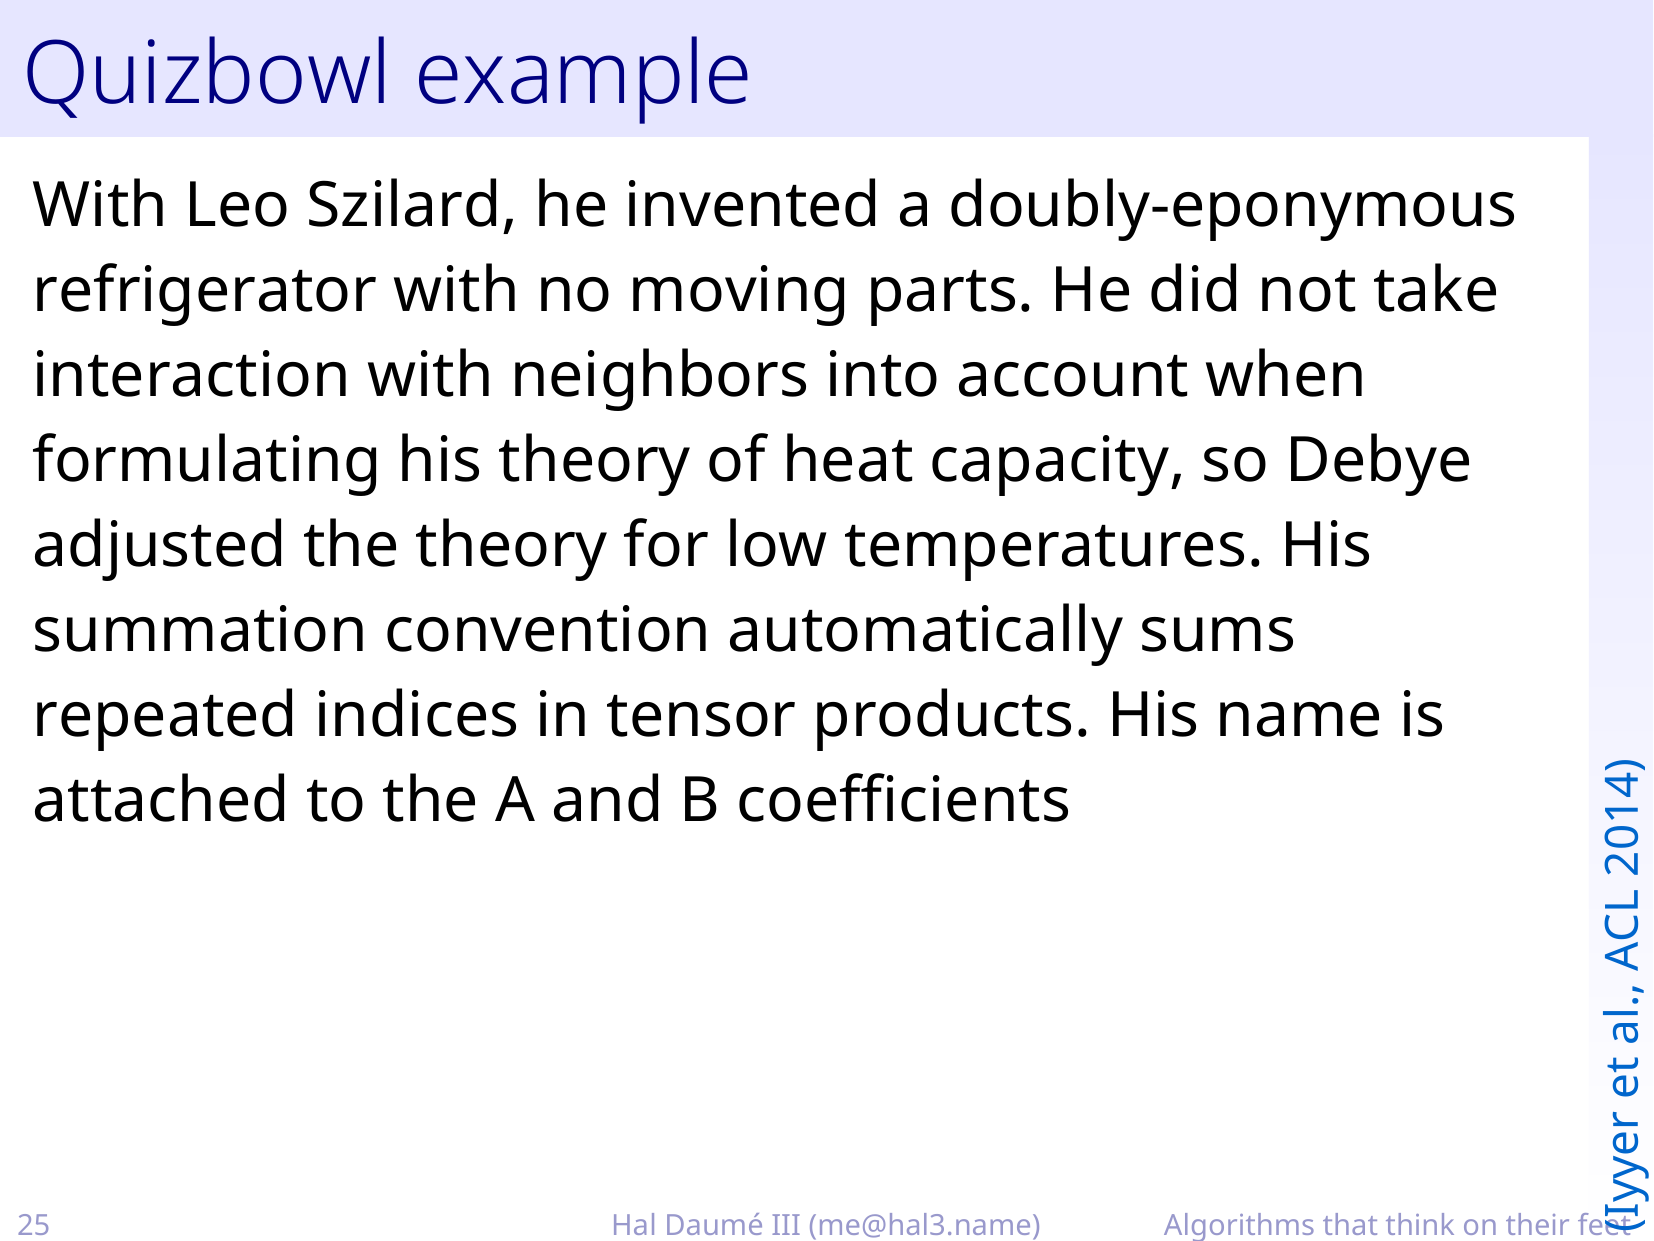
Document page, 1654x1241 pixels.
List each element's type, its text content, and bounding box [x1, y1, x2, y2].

title Quizbowl example [22, 8, 1639, 131]
text_box (Iyyer et al., ACL 2014) [1585, 688, 1648, 1236]
list With Leo Szilard, he invented a doubly-eponymous refrigerator with no moving parts. He did not take interaction with neighbors into account when formulating his theory of heat capacity, so Debye adjusted the theory for low temperatures. His summation convention automatically sums repeated indices in tensor products. His name is attached to the A and B coefficients [32, 159, 1575, 879]
